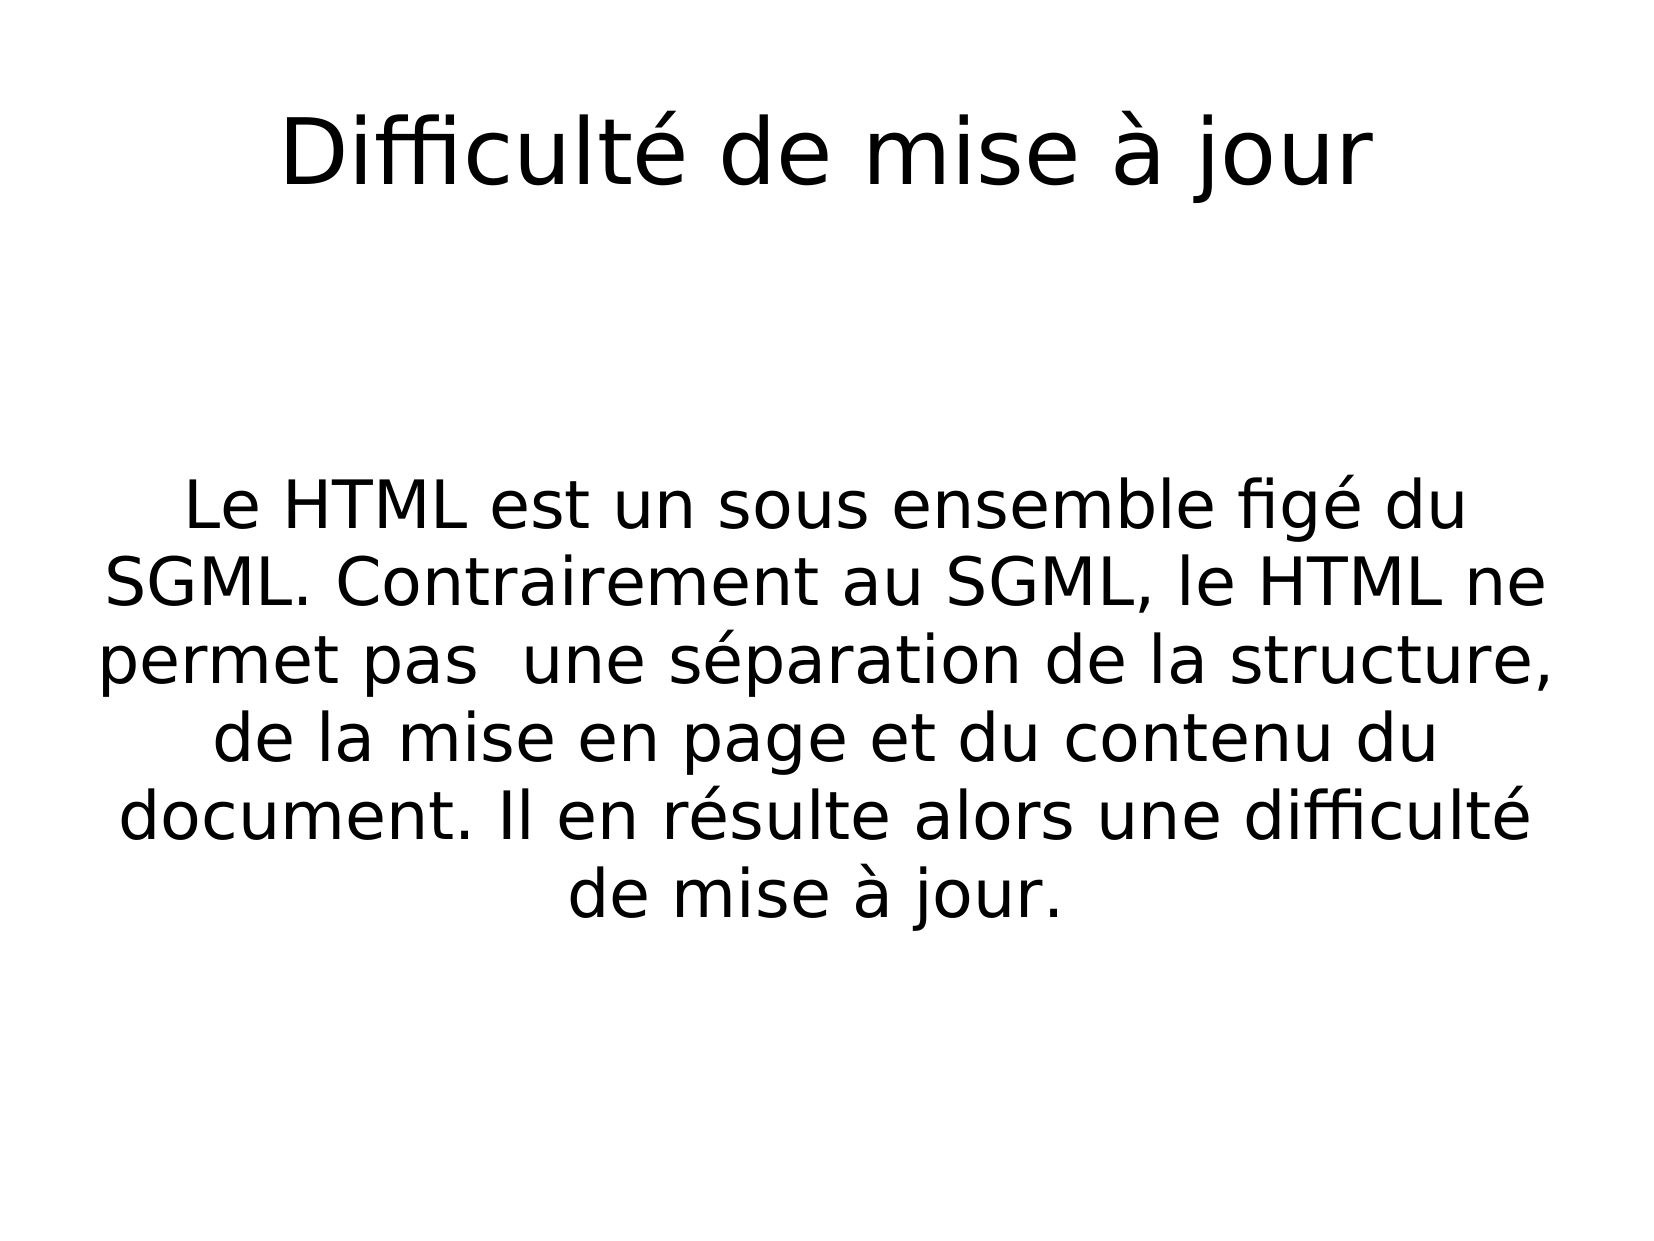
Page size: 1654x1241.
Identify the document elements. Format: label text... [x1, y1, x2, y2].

title Difficulté de mise à jour [82, 49, 1571, 257]
subtitle Le HTML est un sous ensemble figé du SGML. Contrairement au SGML, le HTML ne permet pas une séparation de la structure, de la mise en page et du contenu du document. Il en résulte alors une difficulté de mise à jour. [82, 290, 1571, 1109]
